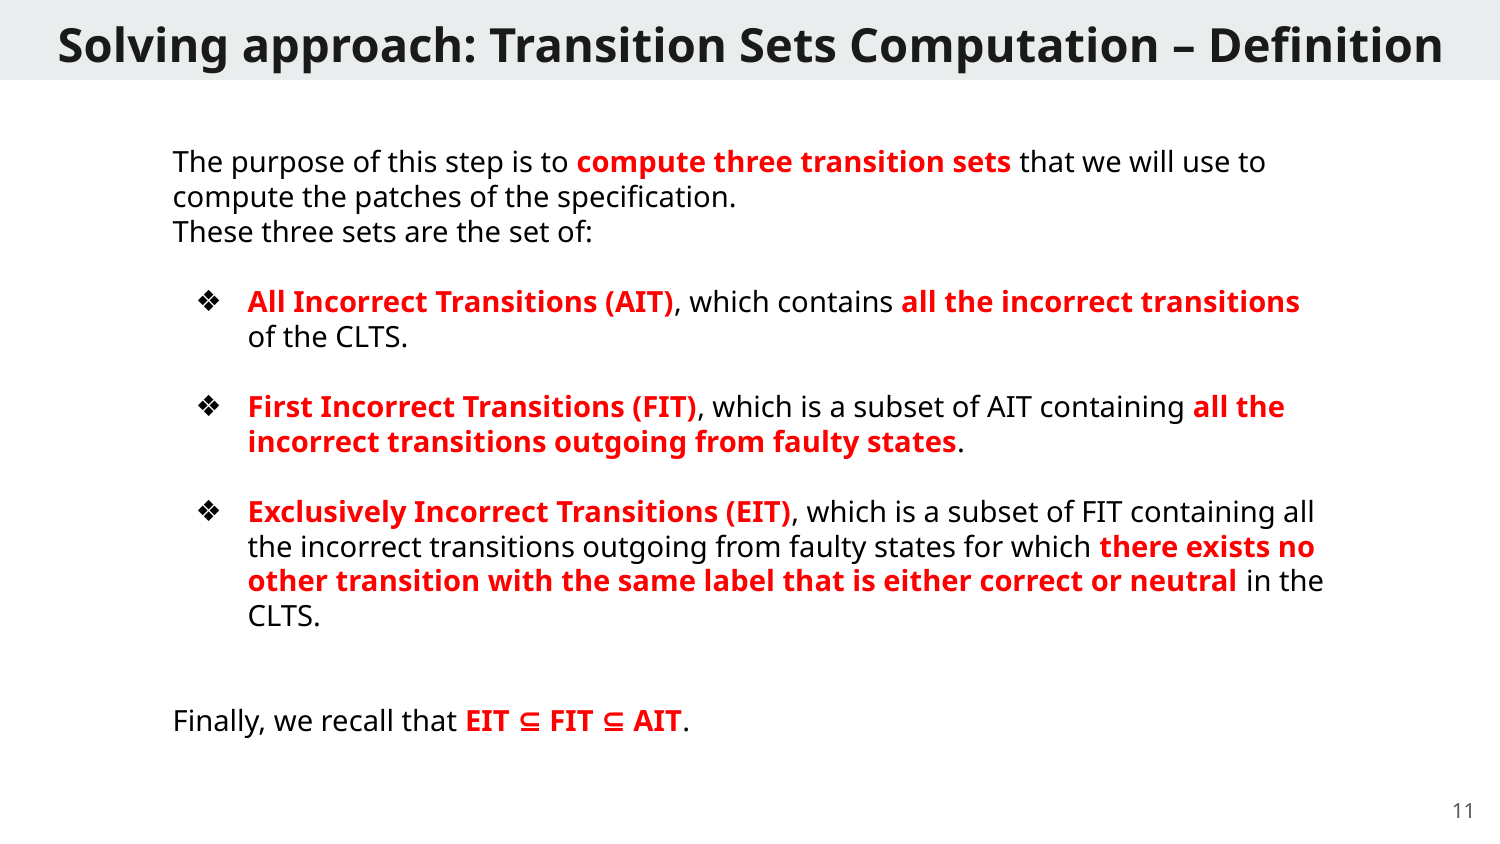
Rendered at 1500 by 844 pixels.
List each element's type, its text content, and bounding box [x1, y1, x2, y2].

text_box The purpose of this step is to compute three transition sets that we will use to compute the patches of the specification. These three sets are the set of: All Incorrect Transitions (AIT), which contains all the incorrect transitions of the CLTS. First Incorrect Transitions (FIT), which is a subset of AIT containing all the incorrect transitions outgoing from faulty states. Exclusively Incorrect Transitions (EIT), which is a subset of FIT containing all the incorrect transitions outgoing from faulty states for which there exists no other transition with the same label that is either correct or neutral in the CLTS. Finally, we recall that EIT ⊆ FIT ⊆ AIT. [157, 128, 1343, 753]
slide_number <numéro> [1400, 779, 1491, 844]
title Solving approach: Transition Sets Computation – Definition [42, 0, 1471, 88]
